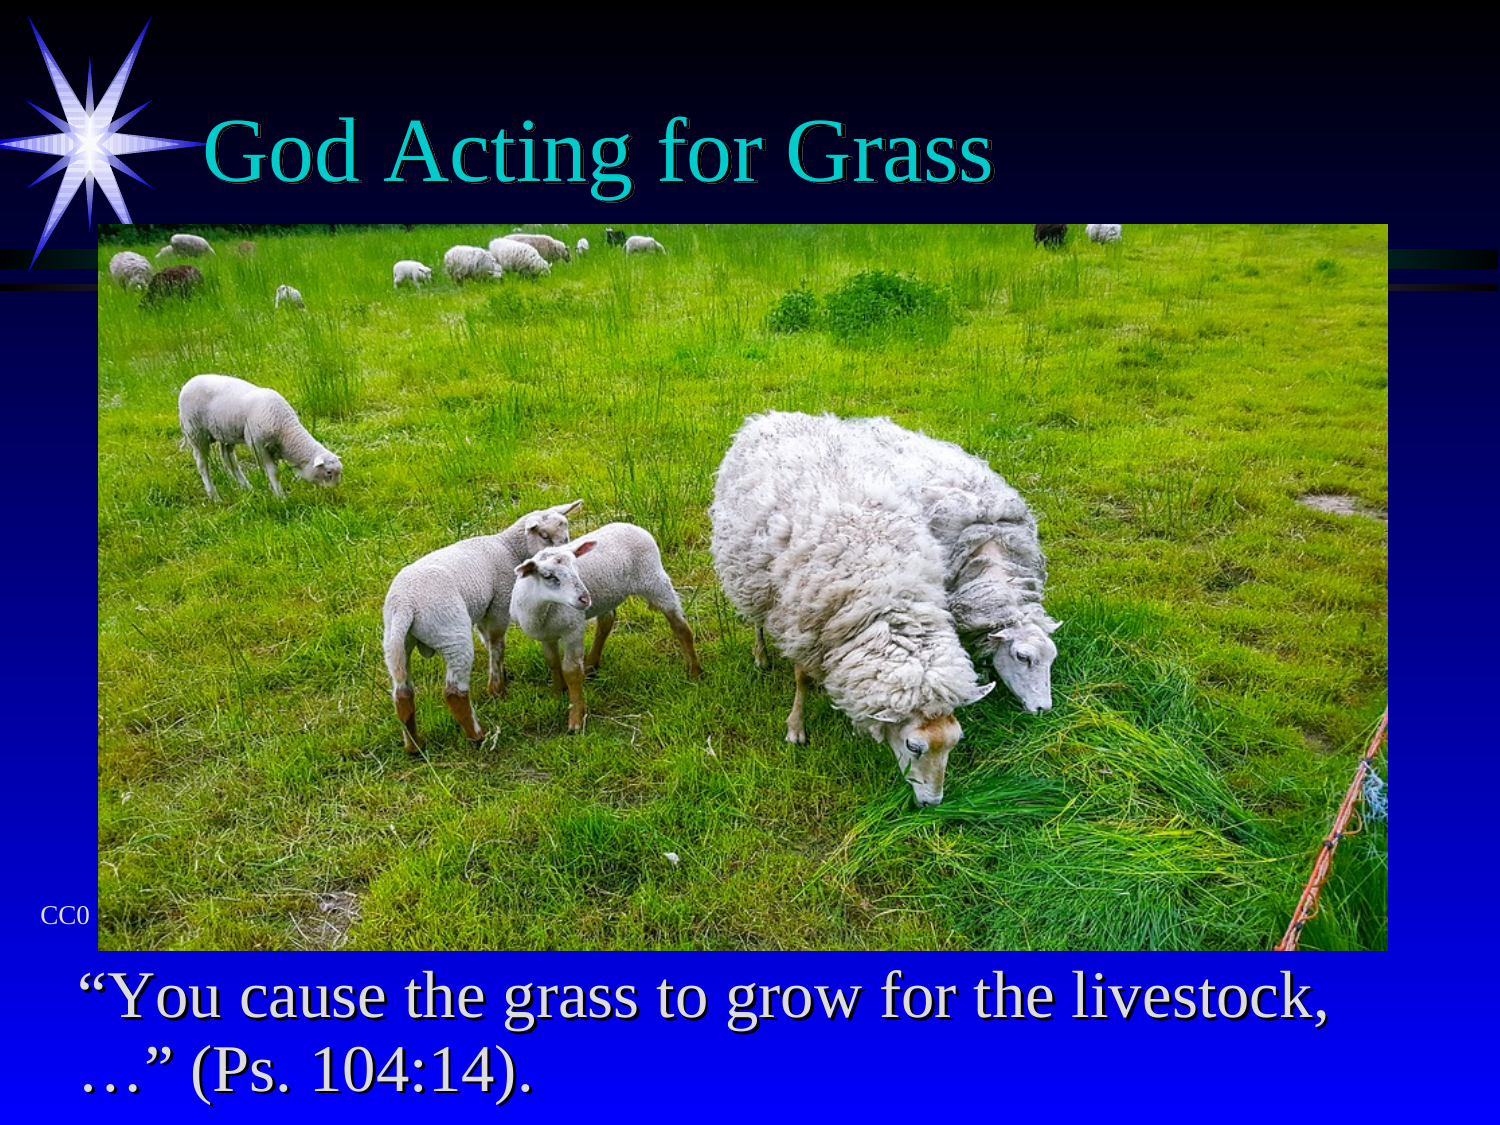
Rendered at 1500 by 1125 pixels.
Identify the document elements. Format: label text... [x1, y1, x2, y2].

text_box CC0 [25, 892, 139, 938]
picture [98, 224, 1388, 951]
title God Acting for Grass [187, 56, 1463, 244]
text_box “You cause the grass to grow for the livestock, …” (Ps. 104:14). [62, 949, 1388, 1114]
